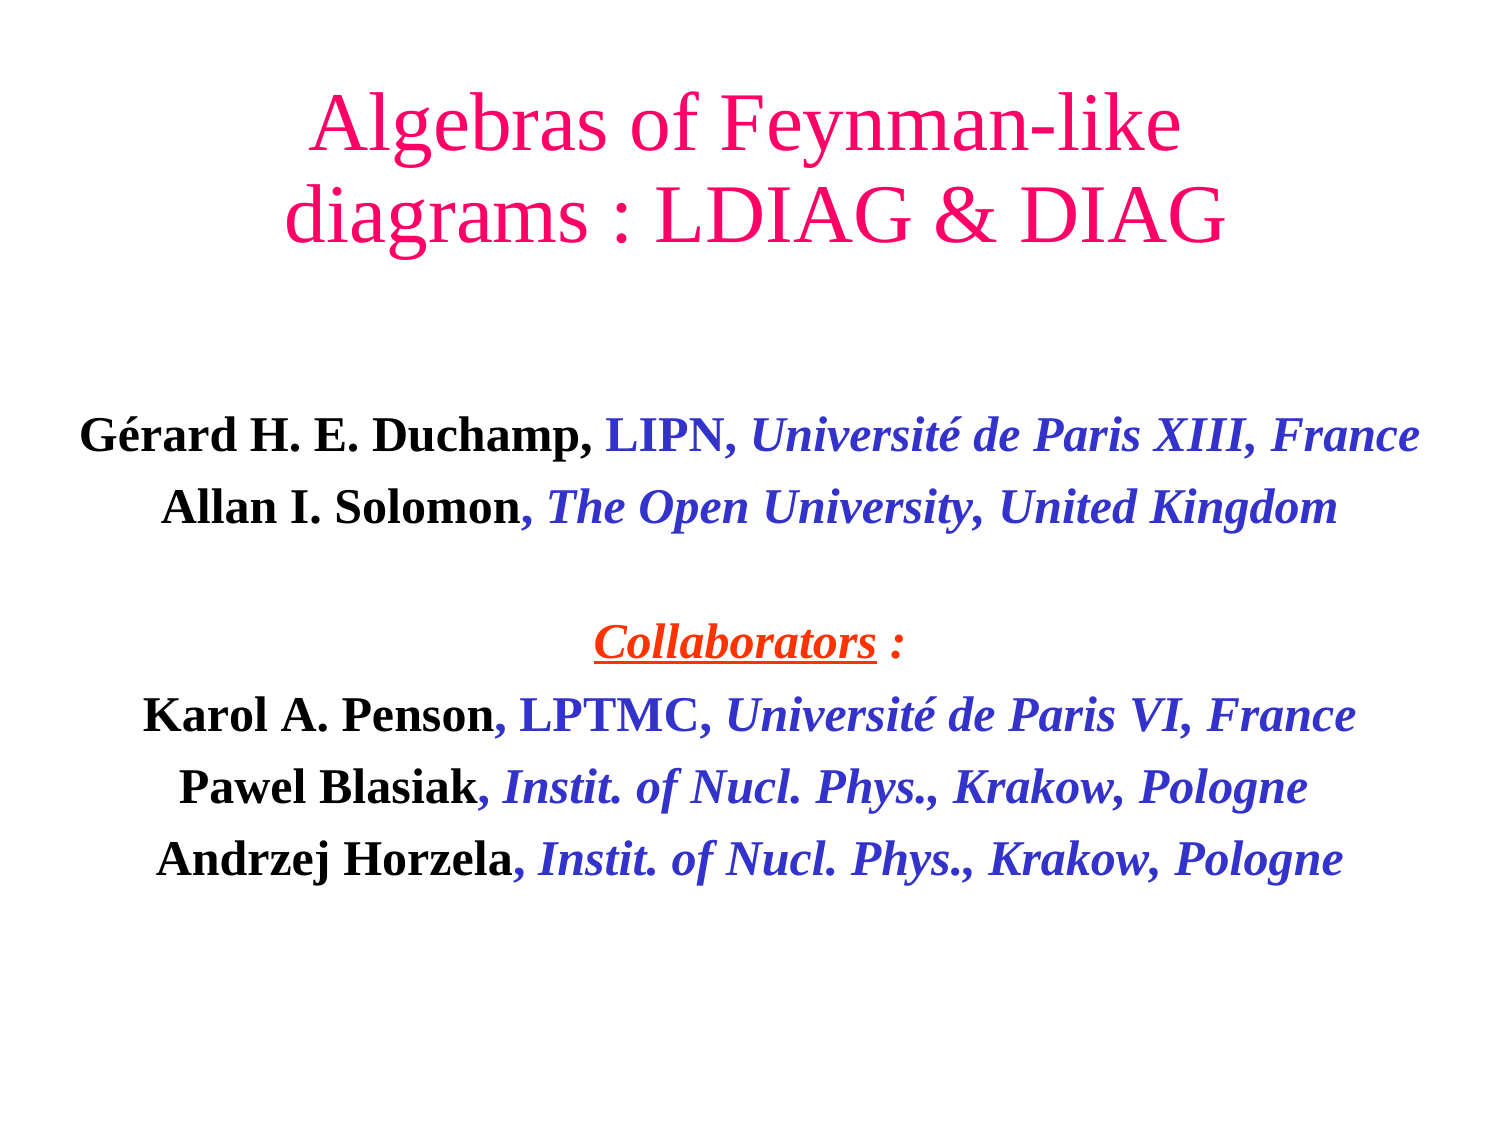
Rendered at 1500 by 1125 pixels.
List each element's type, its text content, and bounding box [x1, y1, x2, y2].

title Algebras of Feynman-like diagrams : LDIAG & DIAG [37, 49, 1476, 288]
text_box Gérard H. E. Duchamp, LIPN, Université de Paris XIII, France Allan I. Solomon, The Open University, United Kingdom Collaborators : Karol A. Penson, LPTMC, Université de Paris VI, France Pawel Blasiak, Instit. of Nucl. Phys., Krakow, Pologne Andrzej Horzela, Instit. of Nucl. Phys., Krakow, Pologne [12, 399, 1488, 966]
